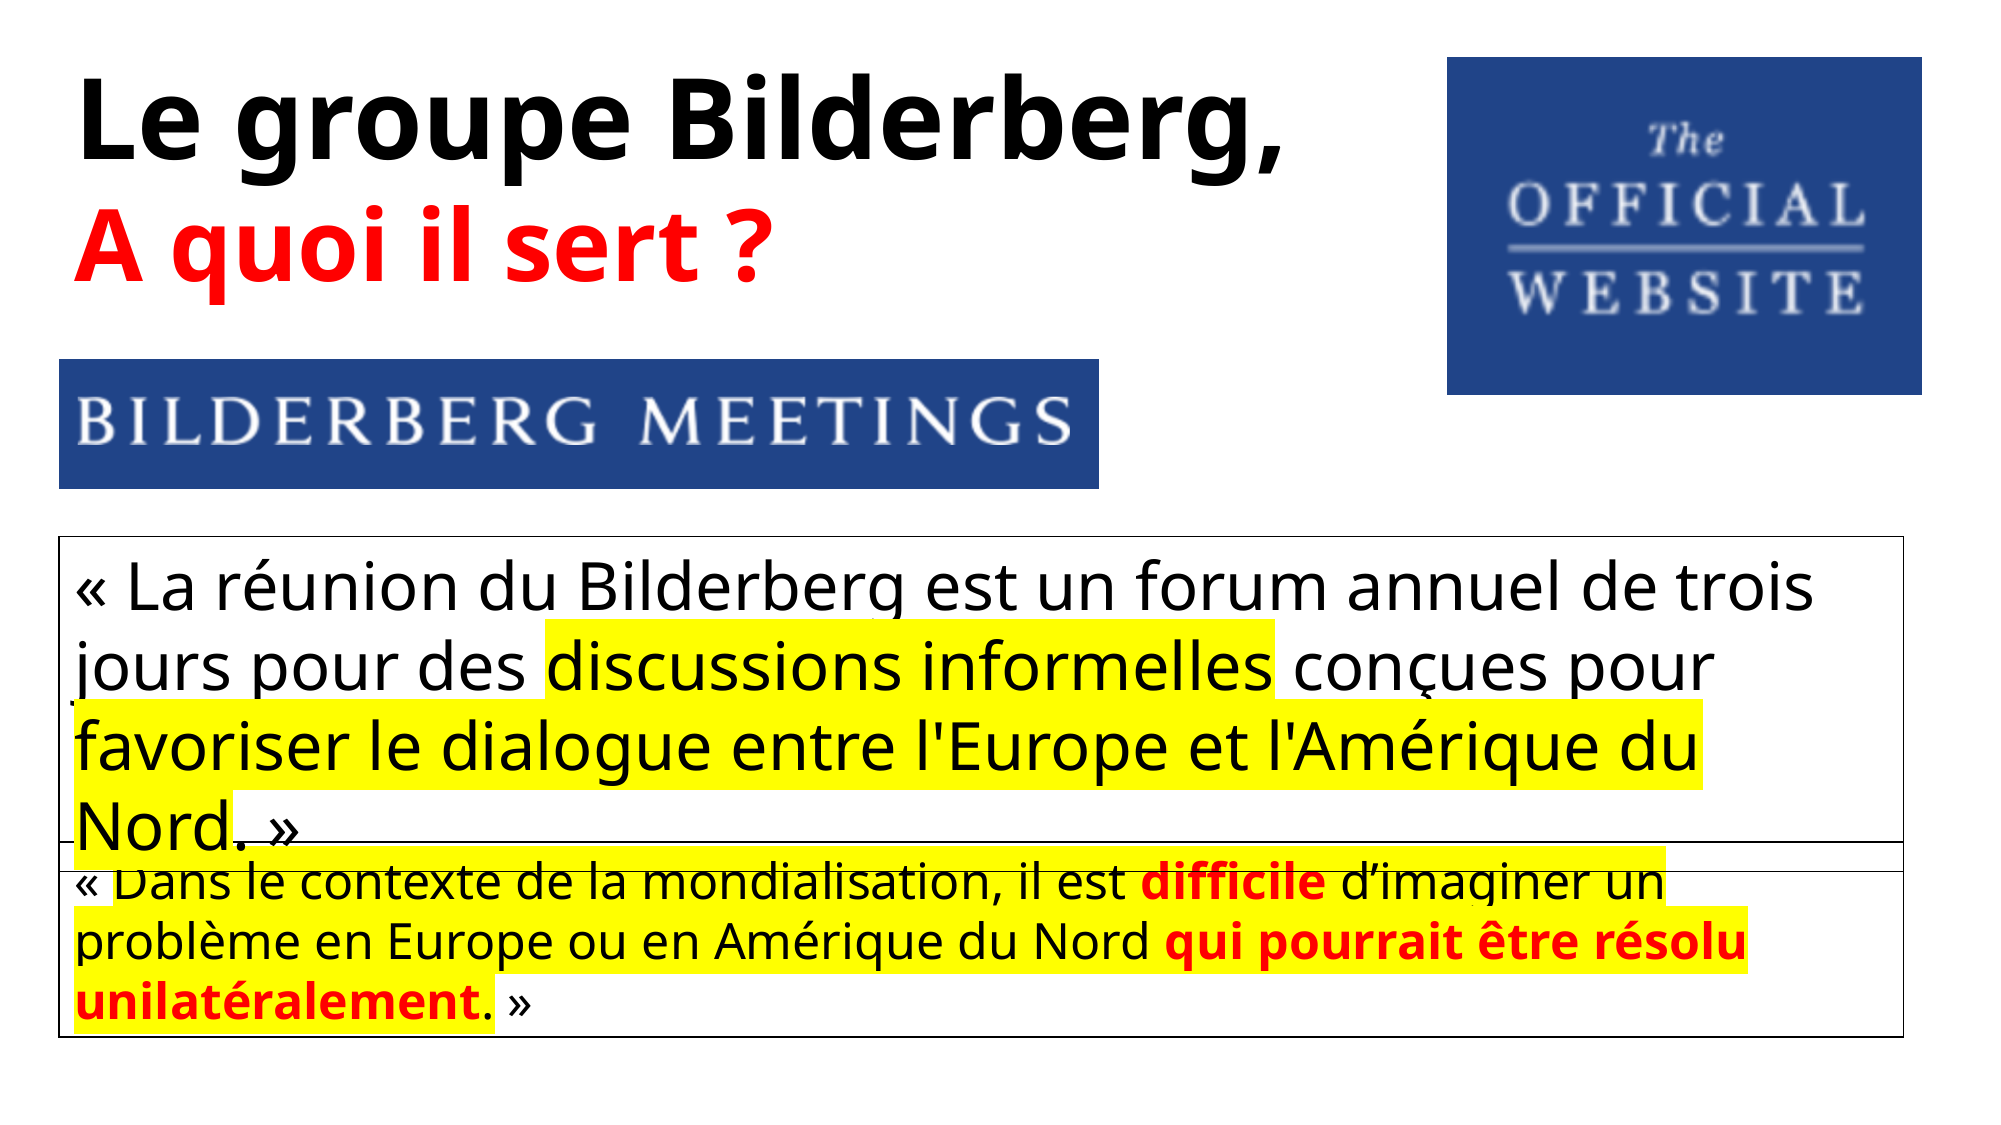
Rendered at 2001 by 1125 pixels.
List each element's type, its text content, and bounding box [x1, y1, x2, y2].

picture [1447, 58, 1922, 395]
picture [59, 359, 1099, 489]
text_box « Dans le contexte de la mondialisation, il est difficile d’imaginer un problème en Europe ou en Amérique du Nord qui pourrait être résolu unilatéralement. » [59, 872, 1904, 979]
text_box Le groupe Bilderberg, A quoi il sert ? [59, 39, 1941, 312]
text_box « Dans le contexte de la mondialisation, il est difficile d’imaginer un problème en Europe ou en Amérique du Nord qui pourrait être résolu unilatéralement. » [60, 841, 1903, 871]
text_box « La réunion du Bilderberg est un forum annuel de trois jours pour des discussions informelles conçues pour favoriser le dialogue entre l'Europe et l'Amérique du Nord. » [59, 536, 1904, 794]
